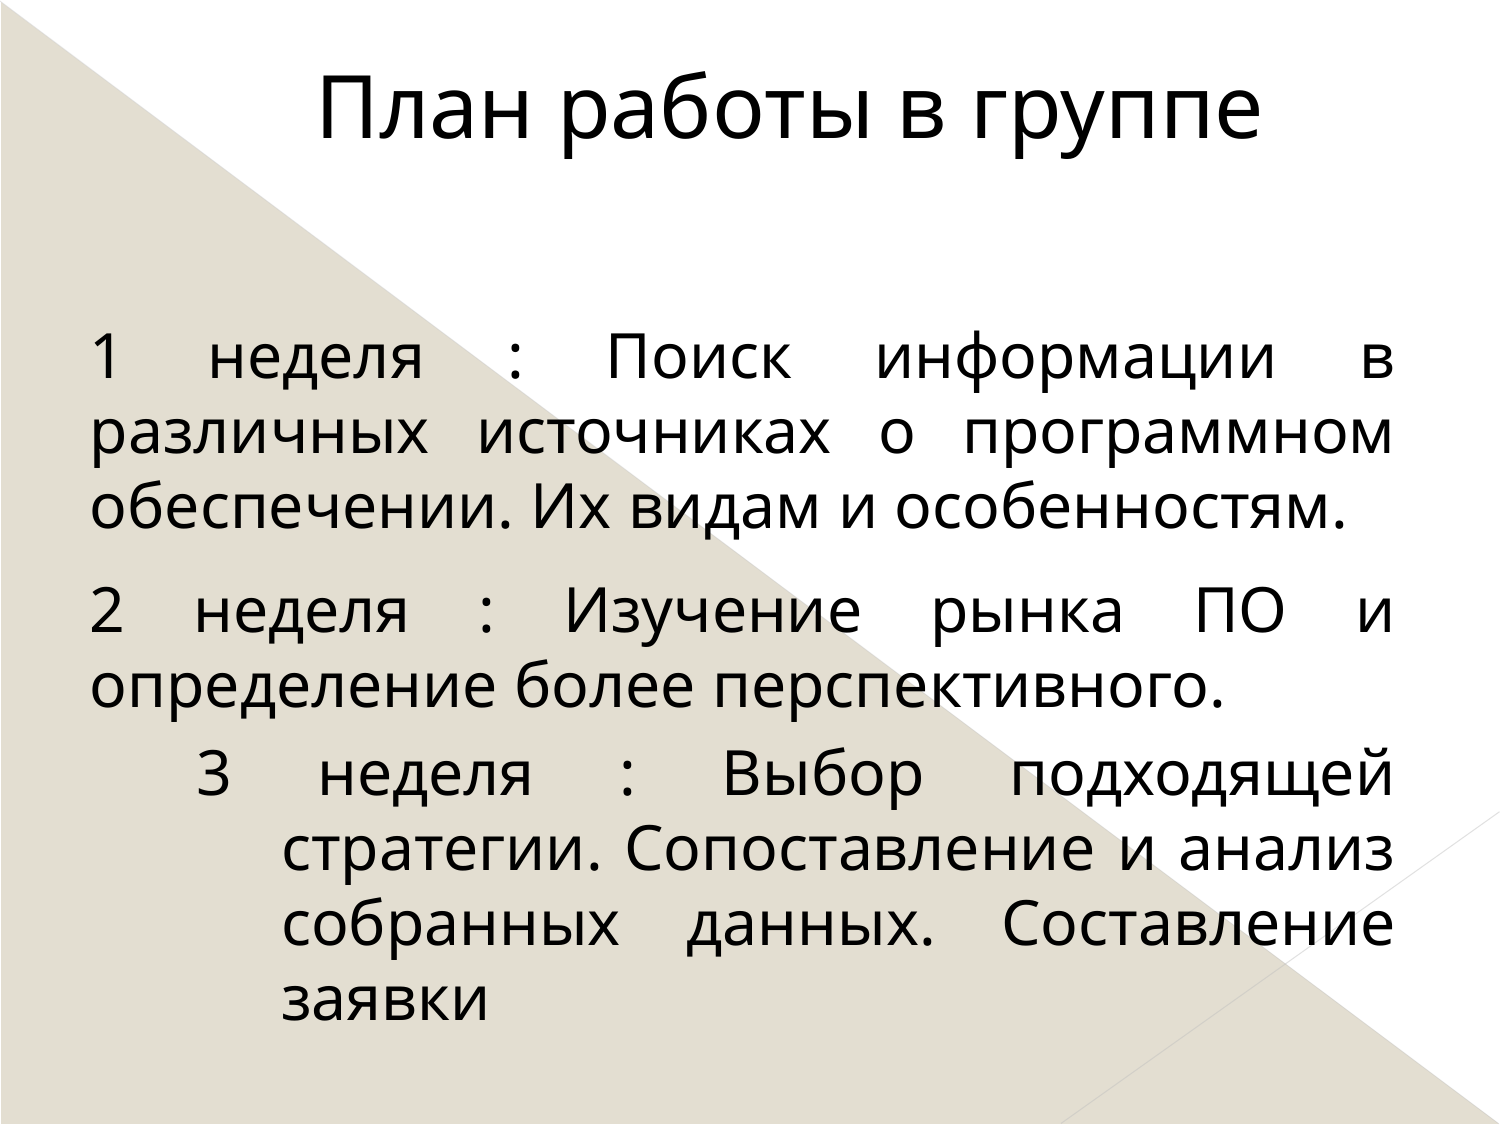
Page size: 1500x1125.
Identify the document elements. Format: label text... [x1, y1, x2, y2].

list 1 неделя : Поиск информации в различных источниках о программном обеспечении. Их видам и особенностям. 2 неделя : Изучение рынка ПО и определение более перспективного. 3 неделя : Выбор подходящей стратегии. Сопоставление и анализ собранных данных. Составление заявки [75, 308, 1425, 1059]
title План работы в группе [75, 43, 1425, 274]
